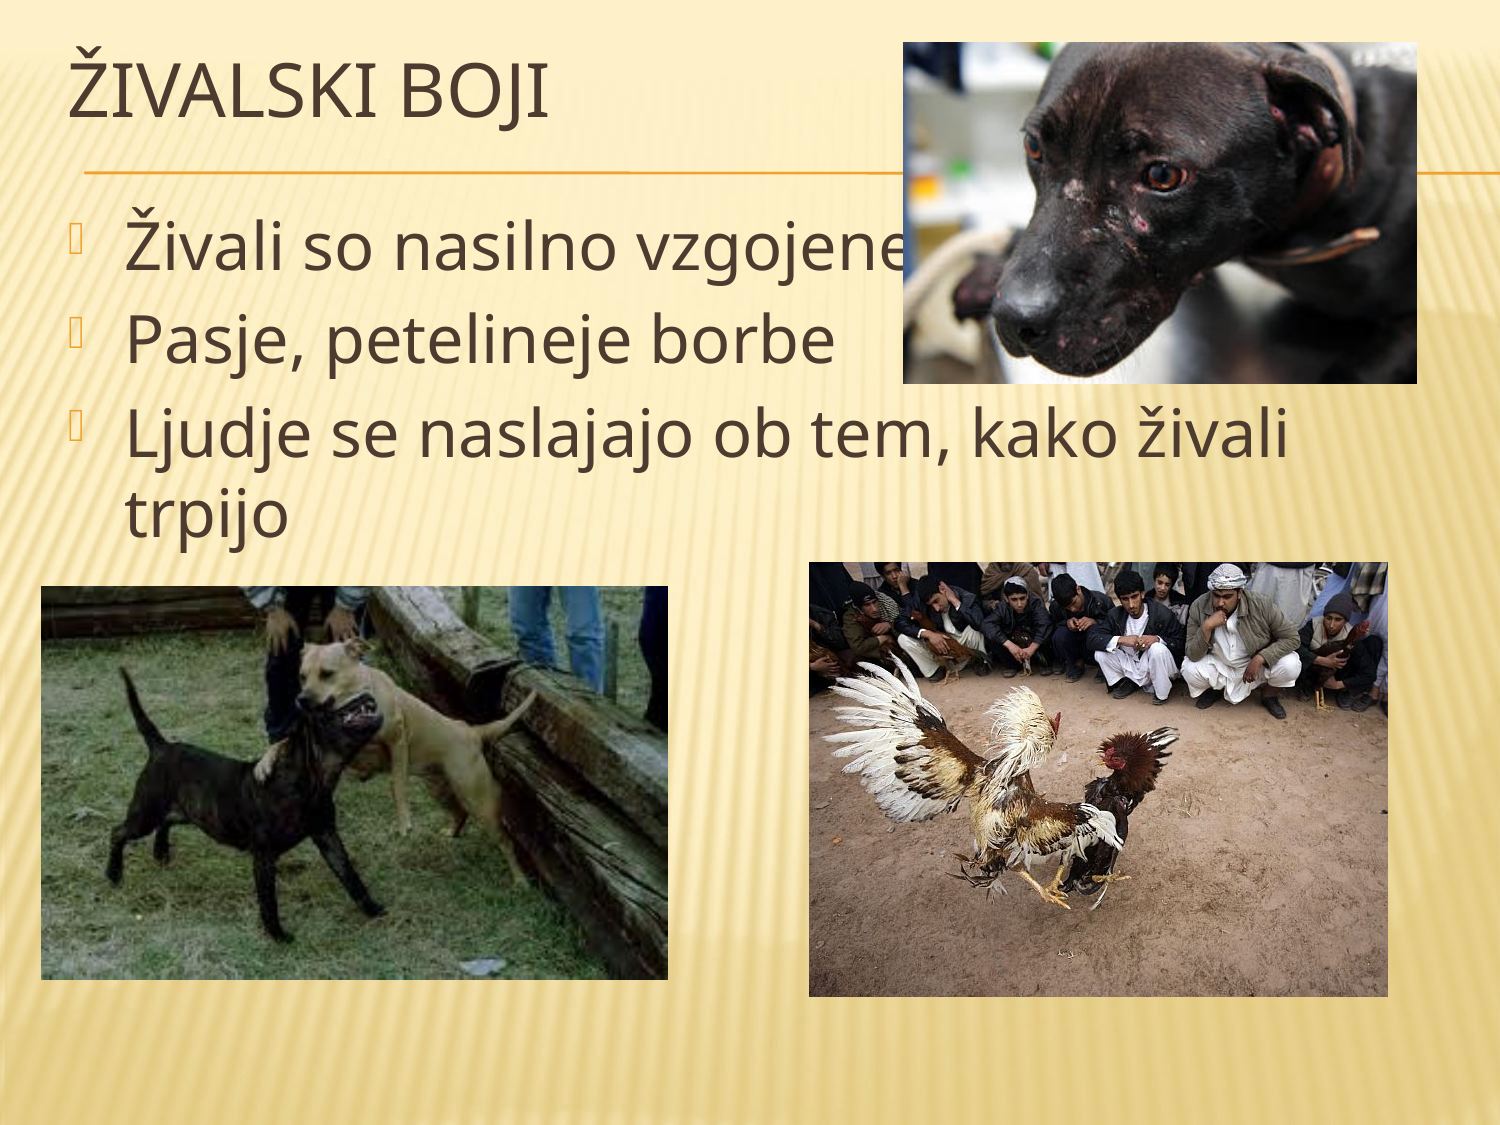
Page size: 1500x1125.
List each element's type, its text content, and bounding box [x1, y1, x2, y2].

title Živalski boji [53, 19, 1479, 157]
picture [0, 0, 1500, 1125]
list Živali so nasilno vzgojene Pasje, petelineje borbe Ljudje se naslajajo ob tem, kako živali trpijo [53, 196, 1479, 939]
